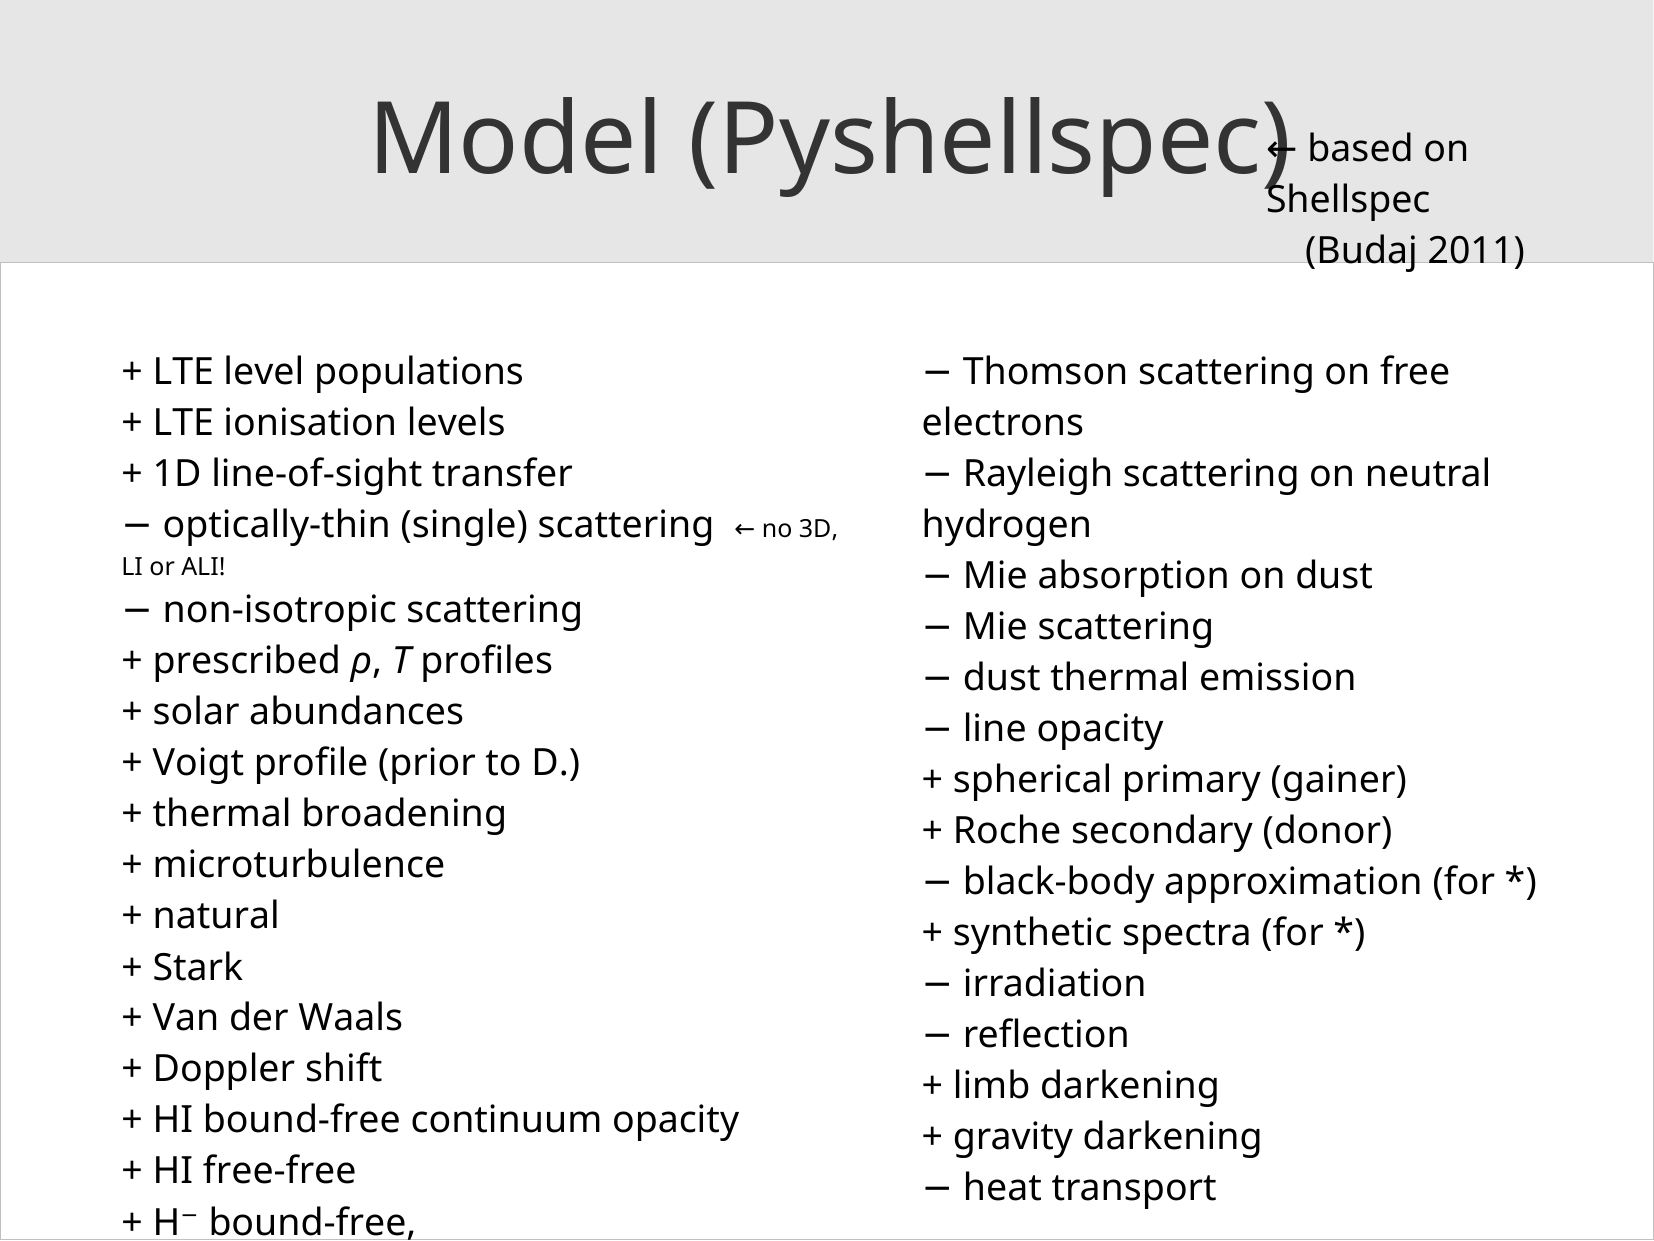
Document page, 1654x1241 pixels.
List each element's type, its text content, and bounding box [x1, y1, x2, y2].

text_box ← based on Shellspec (Budaj 2011) [1251, 114, 1654, 244]
list + LTE level populations + LTE ionisation levels + 1D line-of-sight transfer − optically-thin (single) scattering ← no 3D, LI or ALI! − non-isotropic scattering + prescribed ρ, T profiles + solar abundances + Voigt profile (prior to D.) + thermal broadening + microturbulence + natural + Stark + Van der Waals + Doppler shift + HI bound-free continuum opacity + HI free-free + H− bound-free, + H− free-free [121, 344, 856, 1201]
text_box − Thomson scattering on free electrons − Rayleigh scattering on neutral hydrogen − Mie absorption on dust − Mie scattering − dust thermal emission − line opacity + spherical primary (gainer) + Roche secondary (donor) − black-body approximation (for *) + synthetic spectra (for *) − irradiation − reflection + limb darkening + gravity darkening − heat transport [906, 336, 1606, 1204]
title Model (Pyshellspec) [124, 31, 1537, 239]
